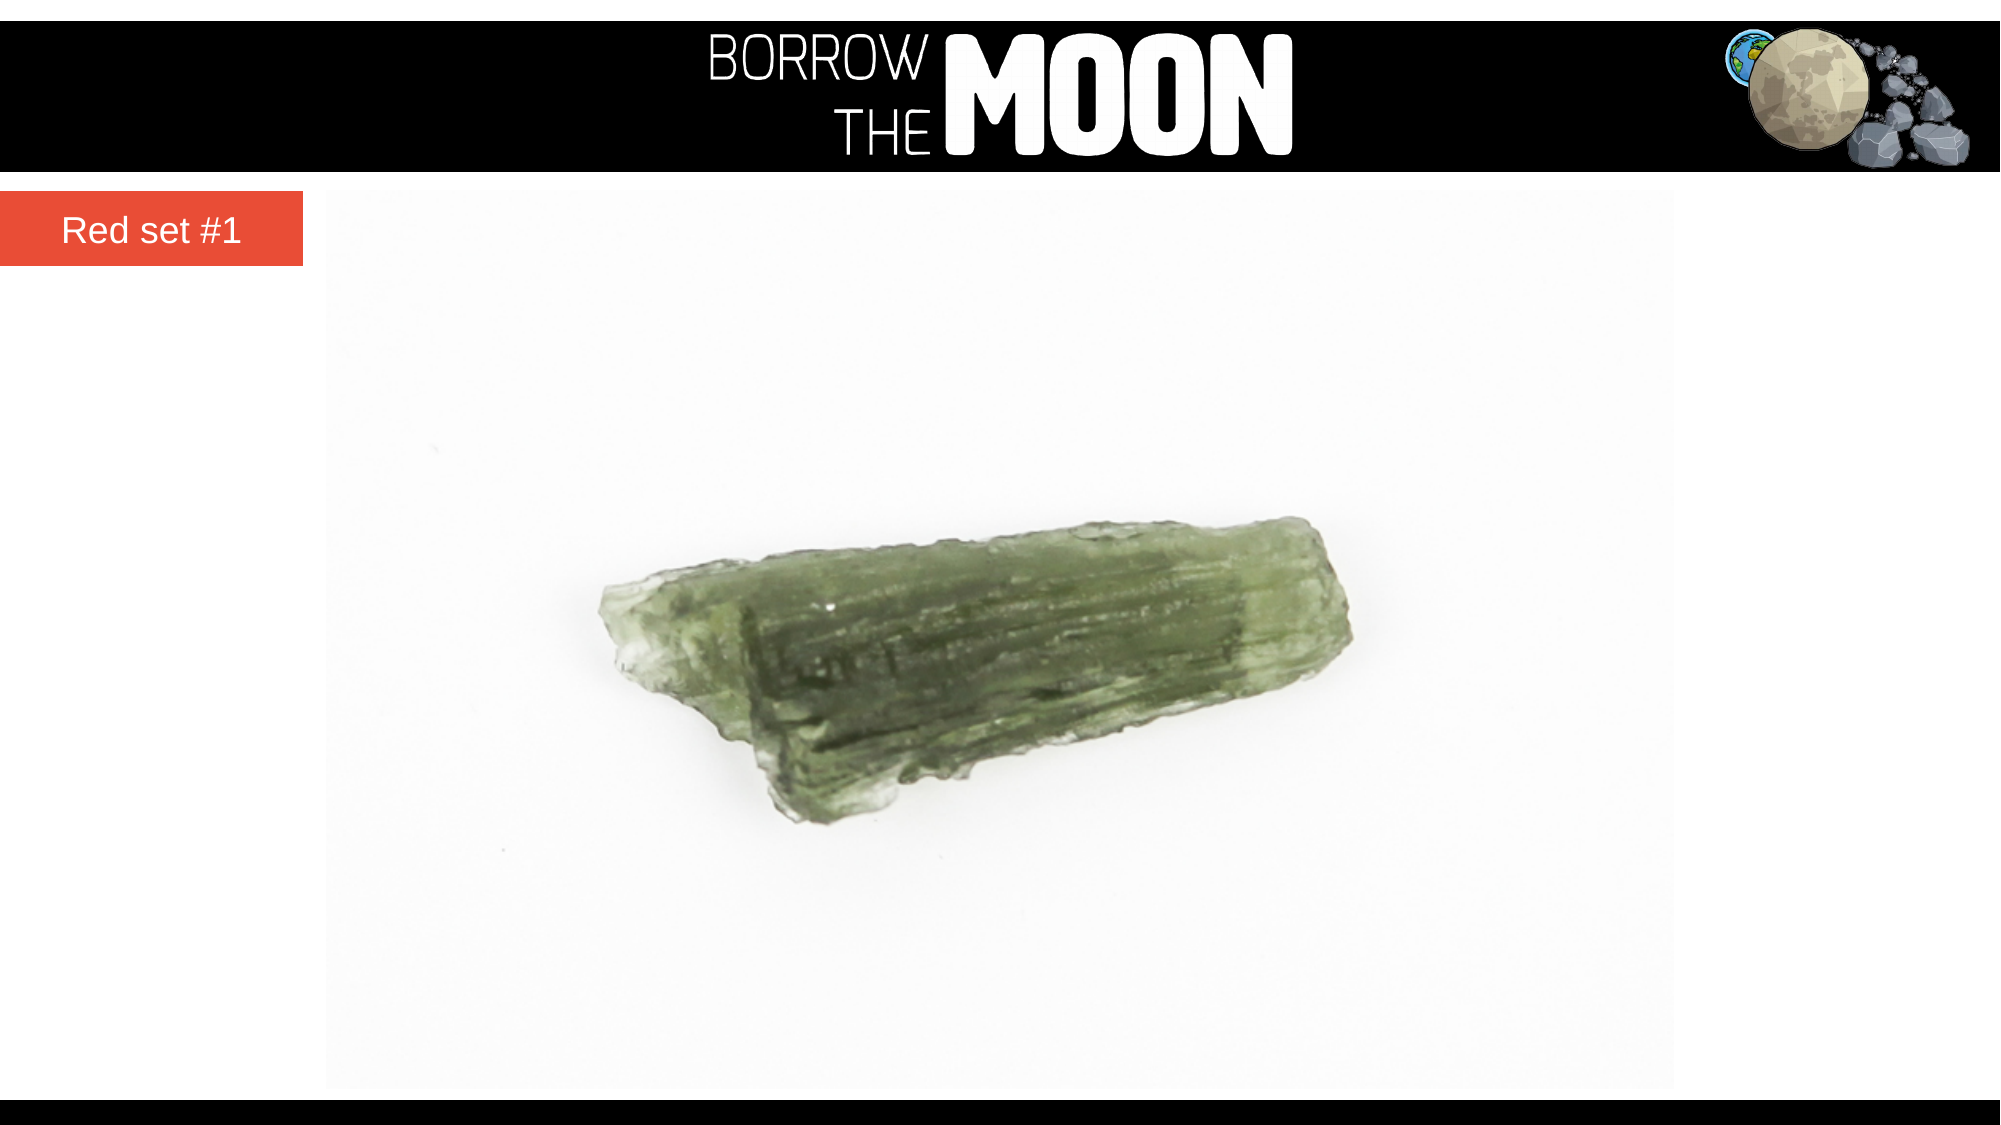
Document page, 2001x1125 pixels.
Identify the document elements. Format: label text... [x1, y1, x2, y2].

text_box Red set #1 [0, 191, 303, 266]
picture [326, 190, 1674, 1089]
